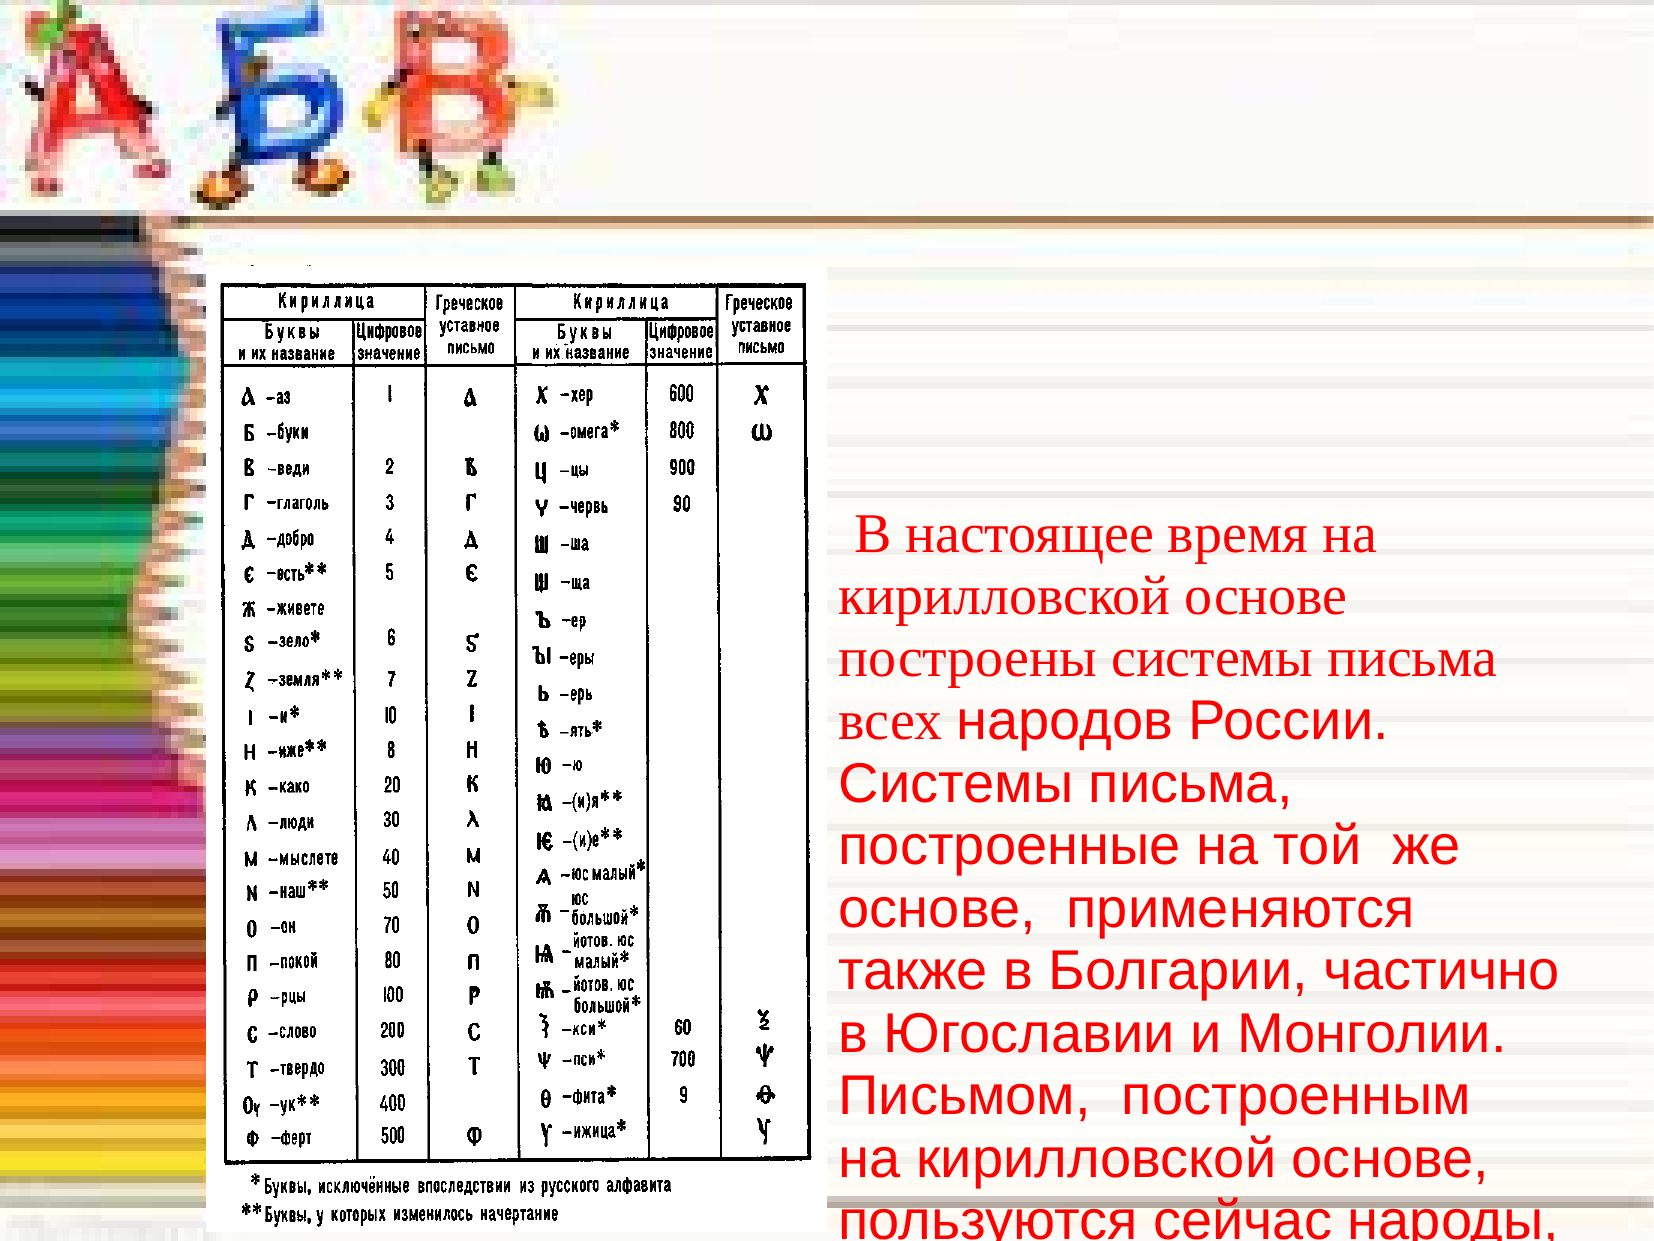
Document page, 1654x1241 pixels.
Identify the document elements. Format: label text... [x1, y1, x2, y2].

picture [0, 0, 1654, 1241]
list В настоящее время на кирилловской основе построены системы письма всех народов России. Системы письма, построенные на той же основе, применяются также в Болгарии, частично в Югославии и Монголии. Письмом, построенным на кирилловской основе, пользуются сейчас народы, говорящие более, чем на 60 языках. [838, 501, 1565, 1241]
